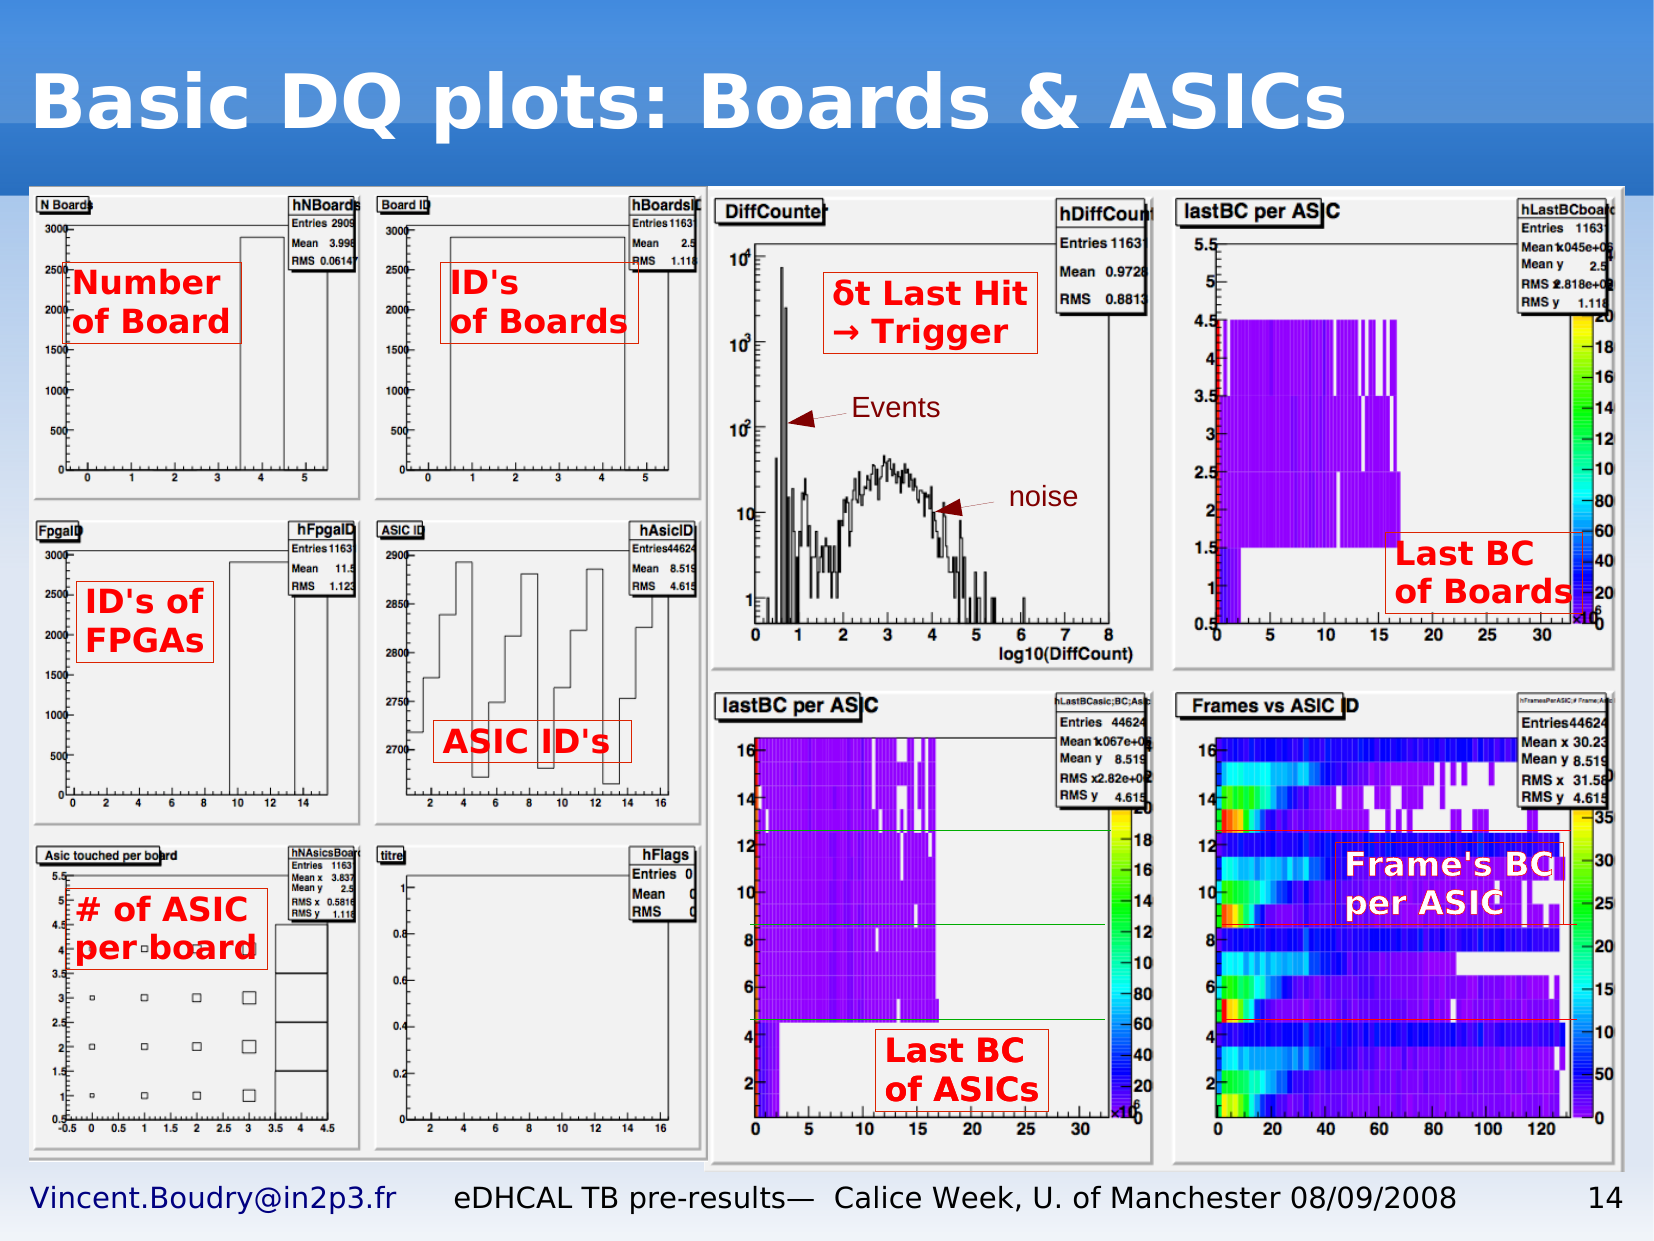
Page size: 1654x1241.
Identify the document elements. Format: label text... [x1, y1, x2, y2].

text_box noise [994, 472, 1094, 521]
text_box ASIC ID's [433, 720, 632, 763]
text_box Last BC of ASICs [875, 1029, 1049, 1112]
text_box # of ASIC per board [65, 888, 268, 970]
text_box Last BC of Boards [1385, 532, 1583, 614]
title Basic DQ plots: Boards & ASICs [29, 0, 1654, 207]
text_box Frame's BC per ASIC [1336, 842, 1563, 925]
text_box Number of Board [62, 262, 242, 344]
text_box Events [836, 383, 956, 432]
picture [0, 0, 1654, 1241]
text_box ID's of Boards [440, 262, 639, 344]
text_box δt Last Hit → Trigger [823, 272, 1038, 354]
text_box ID's of FPGAs [76, 581, 214, 663]
